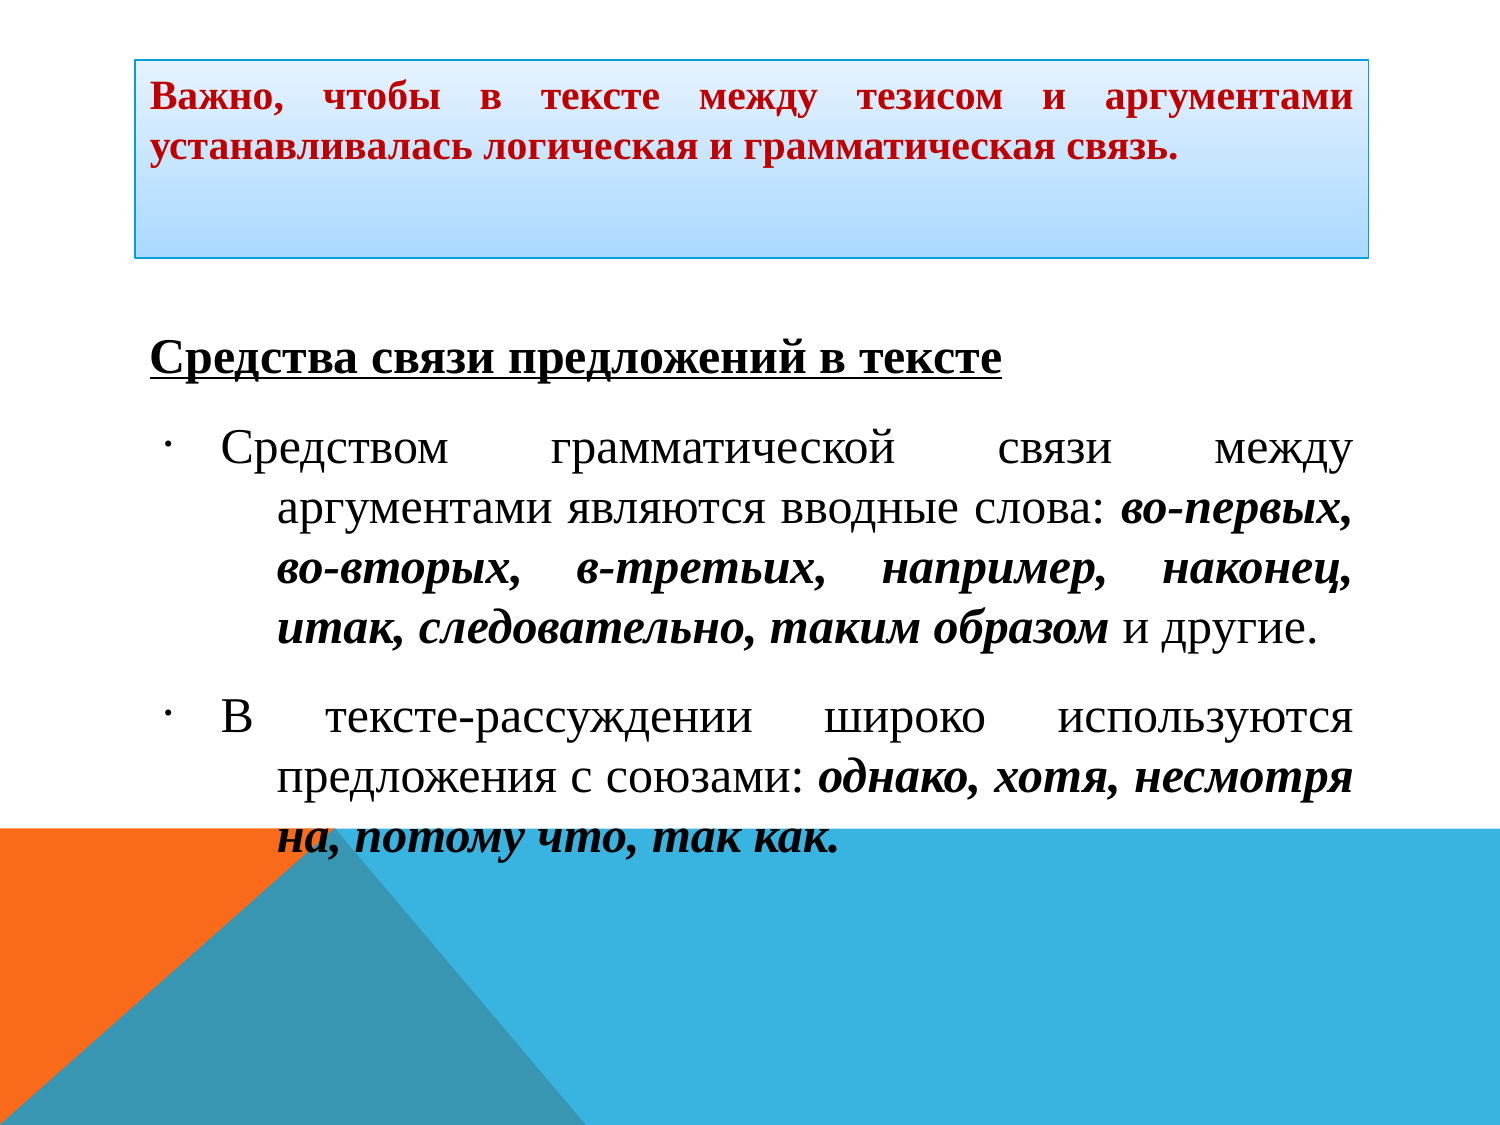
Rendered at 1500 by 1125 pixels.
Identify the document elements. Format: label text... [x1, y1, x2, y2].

list Средства связи предложений в тексте Средством грамматической связи между аргументами являются вводные слова: во-первых, во-вторых, в-третьих, например, наконец, итак, следовательно, таким образом и другие. В тексте-рассуждении широко используются предложения с союзами: однако, хотя, несмотря на, потому что, так как. [135, 316, 1369, 832]
title Важно, чтобы в тексте между тезисом и аргументами устанавливалась логическая и грамматическая связь. [135, 60, 1369, 258]
